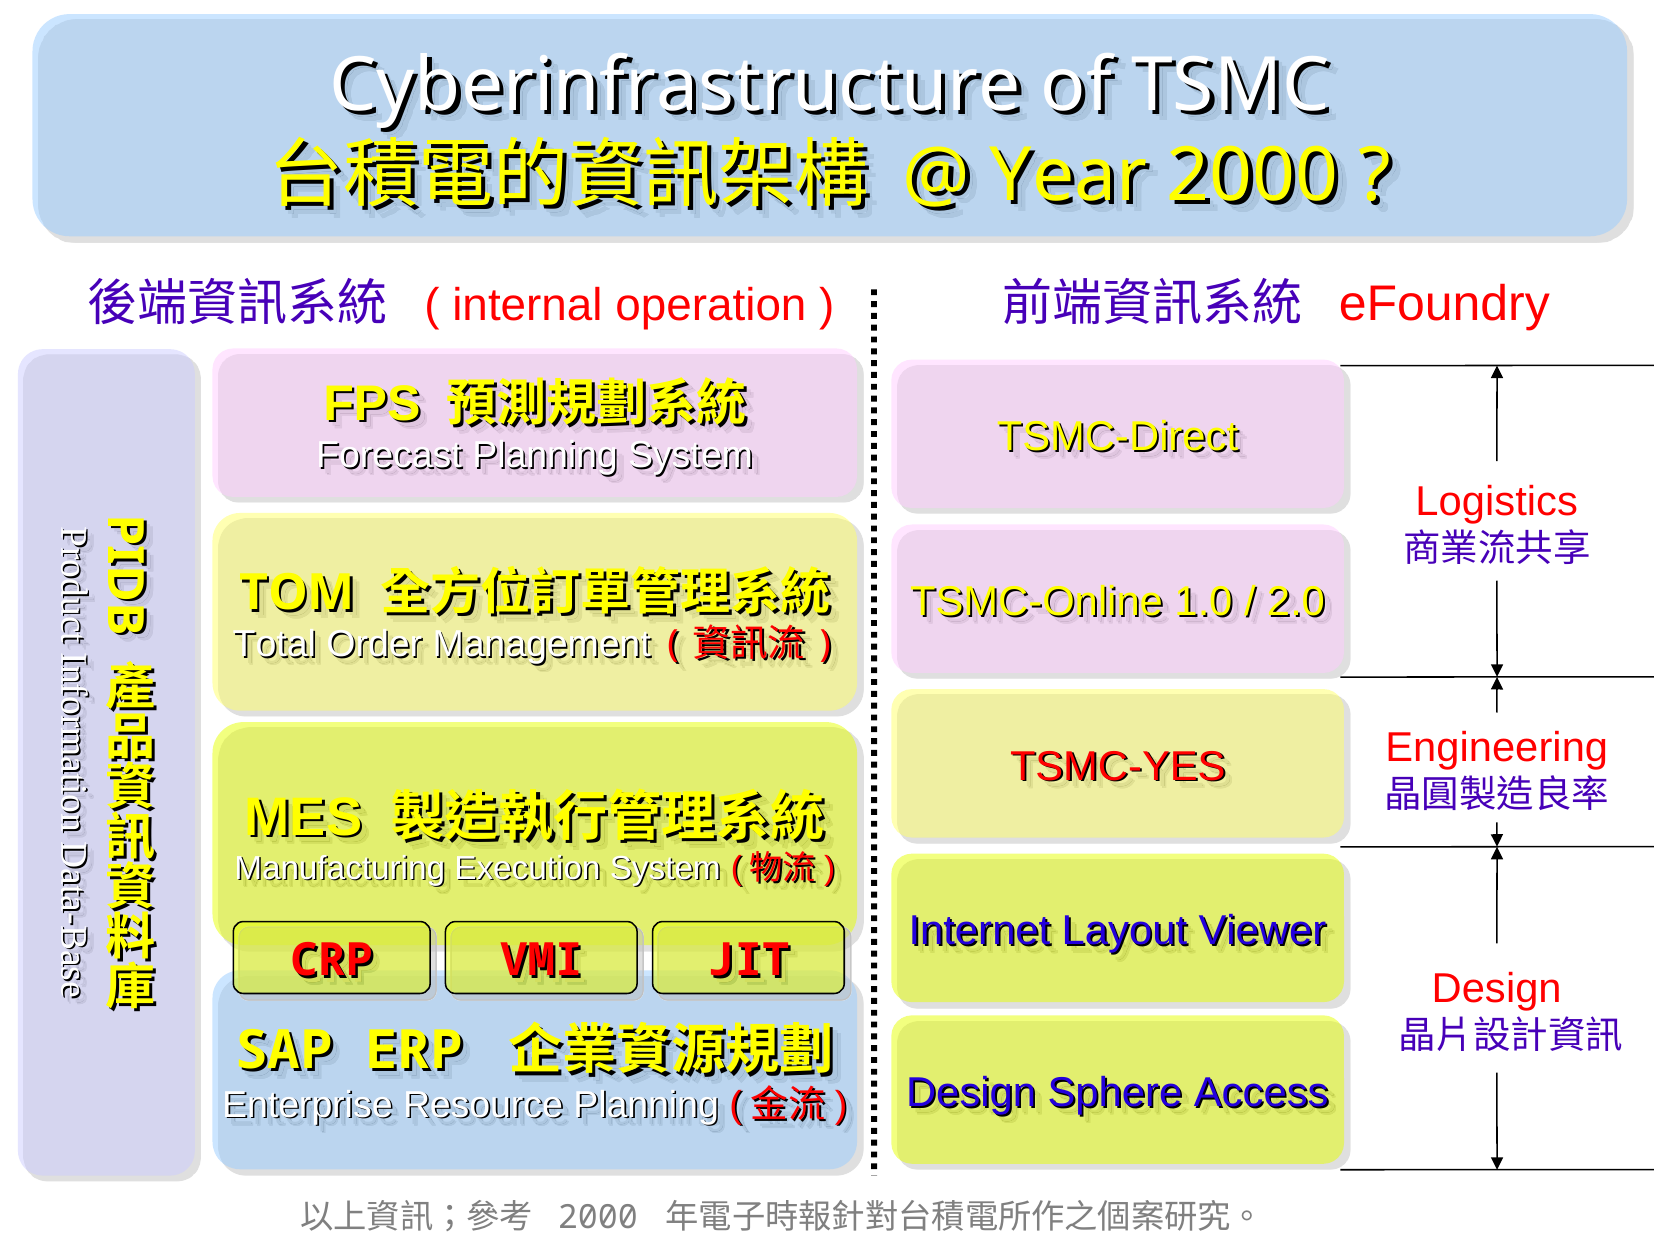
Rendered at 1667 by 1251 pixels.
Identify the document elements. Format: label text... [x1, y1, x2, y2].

text_box TSMC-Online 1.0 / 2.0 [891, 524, 1345, 673]
text_box Engineering 晶圓製造良率 [1340, 712, 1654, 823]
text_box MES 製造執行管理系統 Manufacturing Execution System (物流) [212, 722, 858, 946]
text_box 前端資訊系統 eFoundry [885, 261, 1667, 341]
text_box VMI [445, 921, 638, 994]
text_box Logistics 商業流共享 [1340, 461, 1654, 581]
text_box CRP [233, 921, 431, 994]
text_box TSMC-Direct [891, 359, 1345, 509]
text_box Internet Layout Viewer [891, 853, 1345, 1003]
text_box SAP ERP 企業資源規劃 Enterprise Resource Planning (金流) [212, 970, 858, 1170]
text_box TSMC-YES [891, 689, 1345, 838]
text_box JIT [652, 921, 845, 994]
text_box TOM 全方位訂單管理系統 Total Order Management (資訊流) [212, 512, 858, 711]
text_box Design Sphere Access [891, 1015, 1345, 1164]
text_box PIDB 產品資訊資料庫 Product Information Data-Base [17, 349, 195, 1176]
text_box 以上資訊；參考 2000 年電子時報針對台積電所作之個案研究。 [279, 1182, 1400, 1249]
text_box 後端資訊系統 ( internal operation ) [70, 261, 852, 341]
text_box FPS 預測規劃系統 Forecast Planning System [212, 348, 858, 497]
text_box Design 晶片設計資訊 [1340, 943, 1654, 1073]
text_box Cyberinfrastructure of TSMC 台積電的資訊架構 @ Year 2000 ? [32, 14, 1628, 237]
